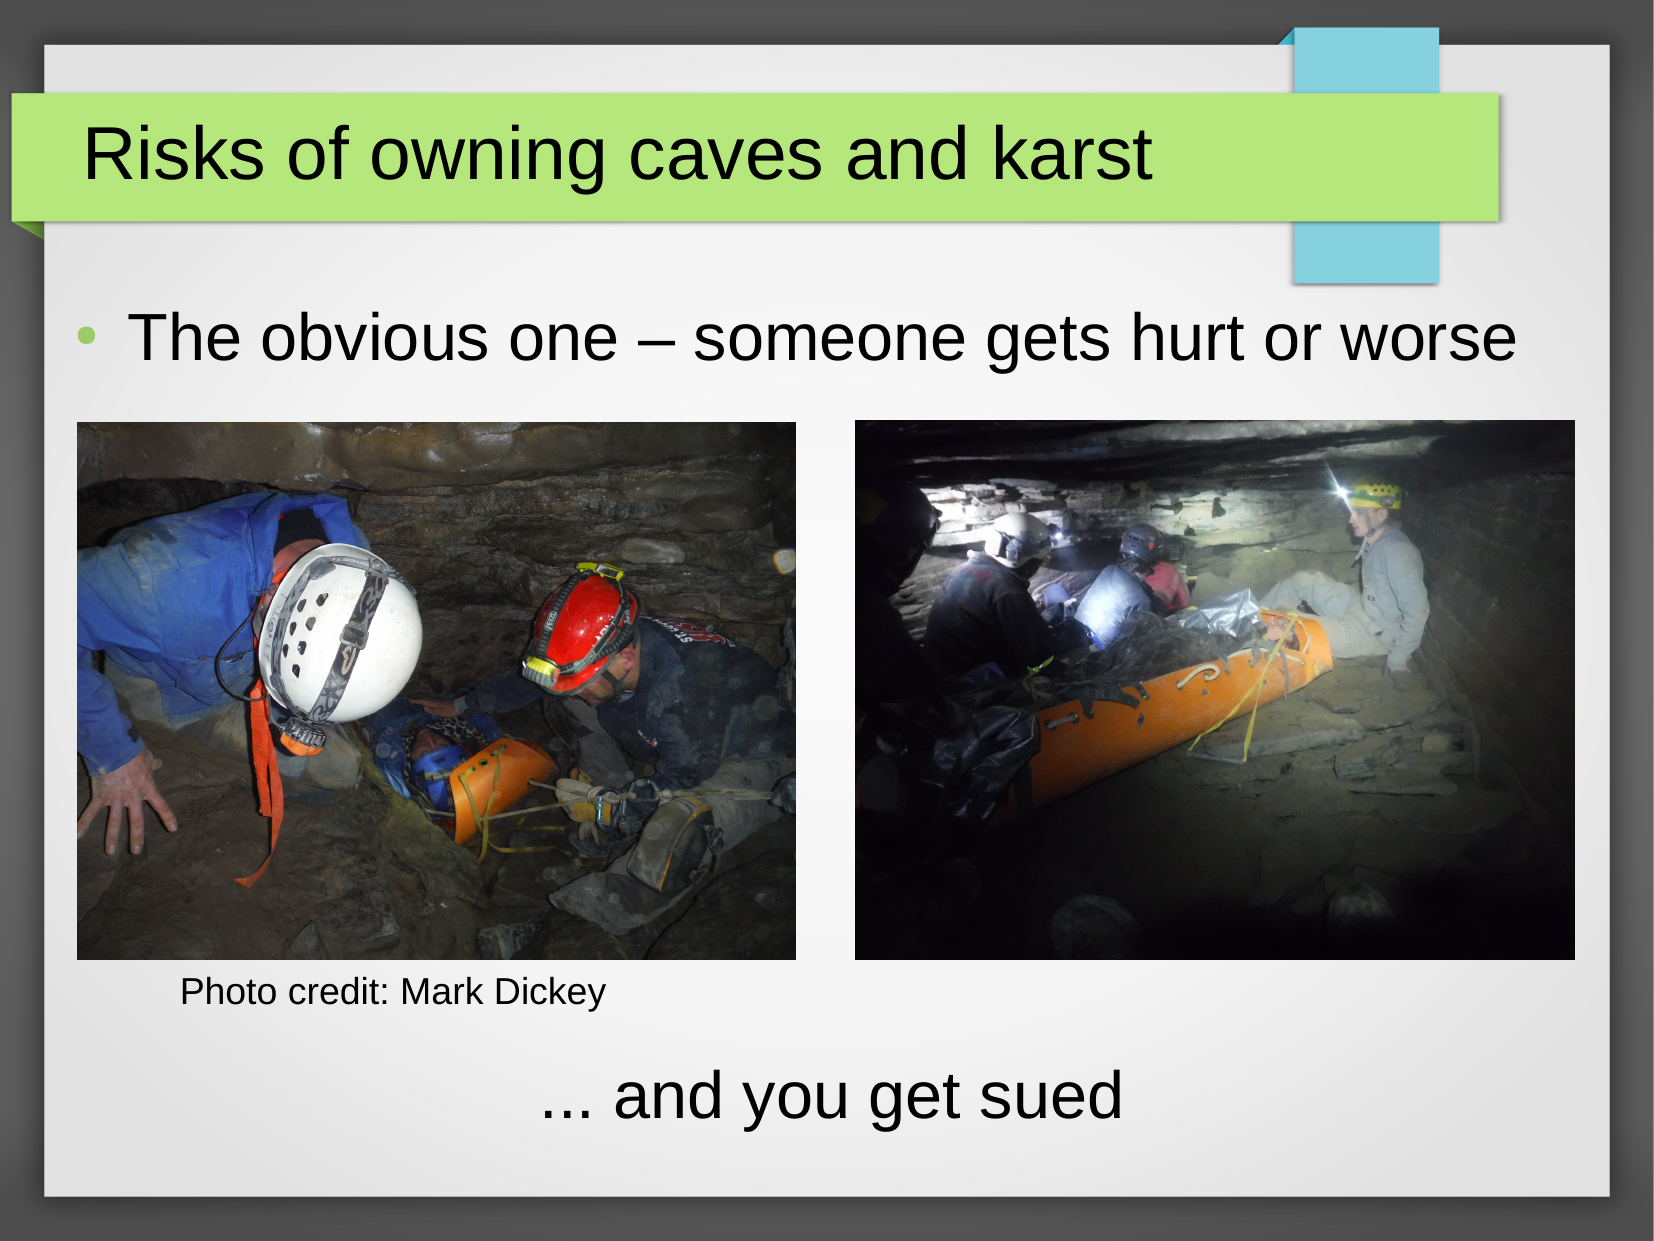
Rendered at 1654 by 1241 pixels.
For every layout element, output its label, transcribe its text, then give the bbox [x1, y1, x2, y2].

picture [0, 0, 1654, 1241]
list The obvious one – someone gets hurt or worse [56, 300, 1546, 395]
text_box Photo credit: Mark Dickey [165, 963, 622, 1021]
text_box ... and you get sued [525, 1050, 1140, 1141]
title Risks of owning caves and karst [82, 94, 1264, 213]
